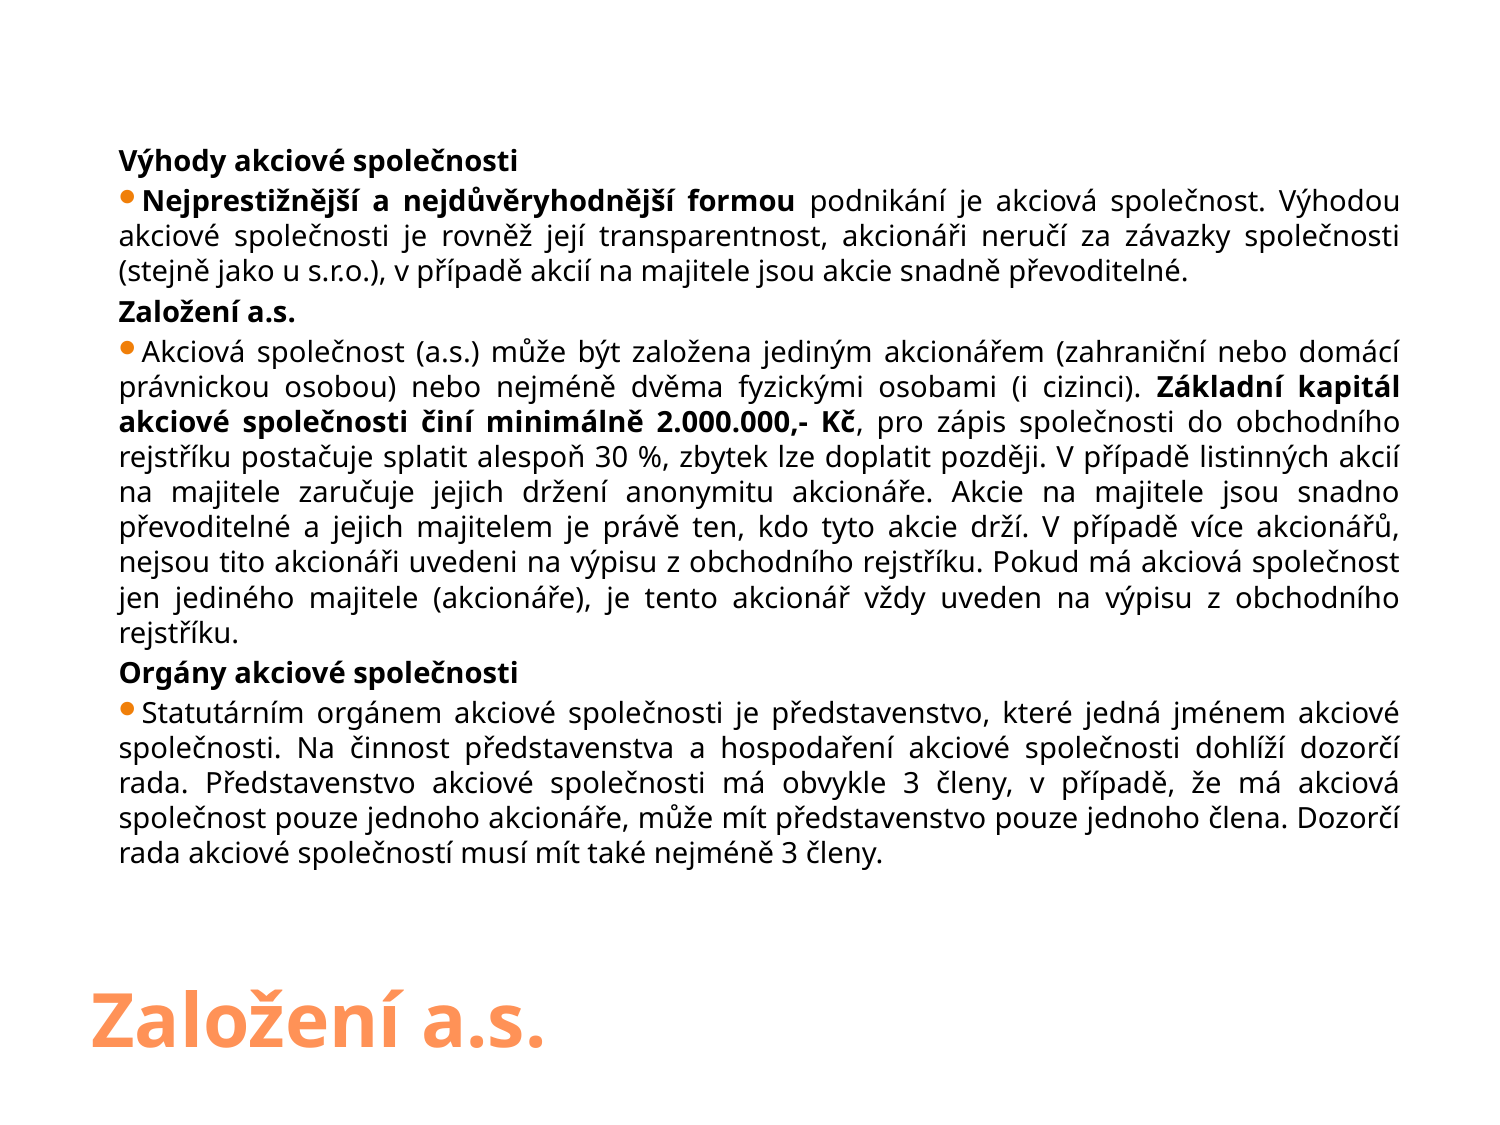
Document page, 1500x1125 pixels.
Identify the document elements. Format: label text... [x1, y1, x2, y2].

list Výhody akciové společnosti Nejprestižnější a nejdůvěryhodnější formou podnikání je akciová společnost. Výhodou akciové společnosti je rovněž její transparentnost, akcionáři neručí za závazky společnosti (stejně jako u s.r.o.), v případě akcií na majitele jsou akcie snadně převoditelné. Založení a.s. Akciová společnost (a.s.) může být založena jediným akcionářem (zahraniční nebo domácí právnickou osobou) nebo nejméně dvěma fyzickými osobami (i cizinci). Základní kapitál akciové společnosti činí minimálně 2.000.000,- Kč, pro zápis společnosti do obchodního rejstříku postačuje splatit alespoň 30 %, zbytek lze doplatit později. V případě listinných akcií na majitele zaručuje jejich držení anonymitu akcionáře. Akcie na majitele jsou snadno převoditelné a jejich majitelem je právě ten, kdo tyto akcie drží. V případě více akcionářů, nejsou tito akcionáři uvedeni na výpisu z obchodního rejstříku. Pokud má akciová společnost jen jediného majitele (akcionáře), je tento akcionář vždy uveden na výpisu z obchodního rejstříku. Orgány akciové společnosti Statutárním orgánem akciové společnosti je představenstvo, které jedná jménem akciové společnosti. Na činnost představenstva a hospodaření akciové společnosti dohlíží dozorčí rada. Představenstvo akciové společnosti má obvykle 3 členy, v případě, že má akciová společnost pouze jednoho akcionáře, může mít představenstvo pouze jednoho člena. Dozorčí rada akciové společností musí mít také nejméně 3 členy. [88, 86, 1425, 941]
title Založení a.s. [76, 952, 1425, 1071]
